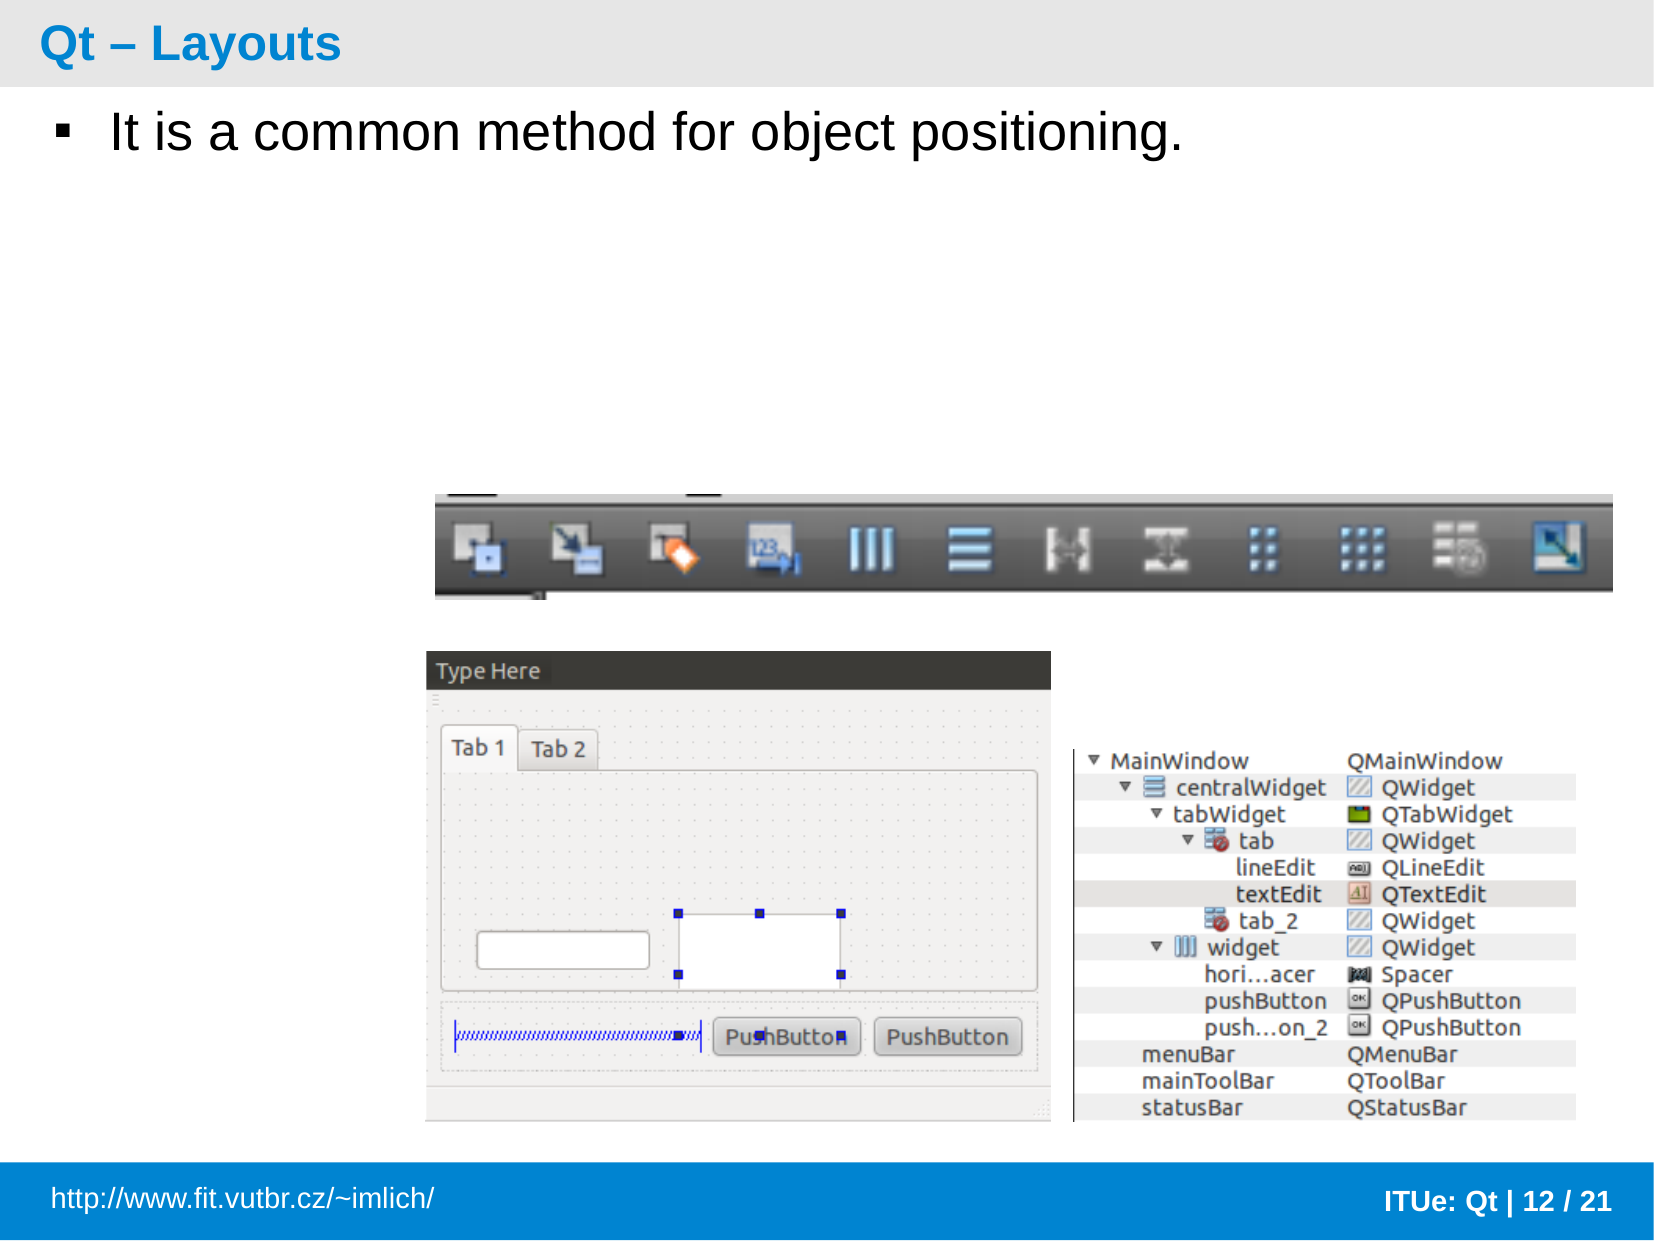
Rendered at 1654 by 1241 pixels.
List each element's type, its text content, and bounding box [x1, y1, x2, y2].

picture [435, 494, 1613, 601]
picture [1073, 749, 1576, 1122]
picture [425, 651, 1051, 1126]
title Qt – Layouts [39, 5, 1615, 81]
list It is a common method for object positioning. [38, 101, 1616, 1126]
